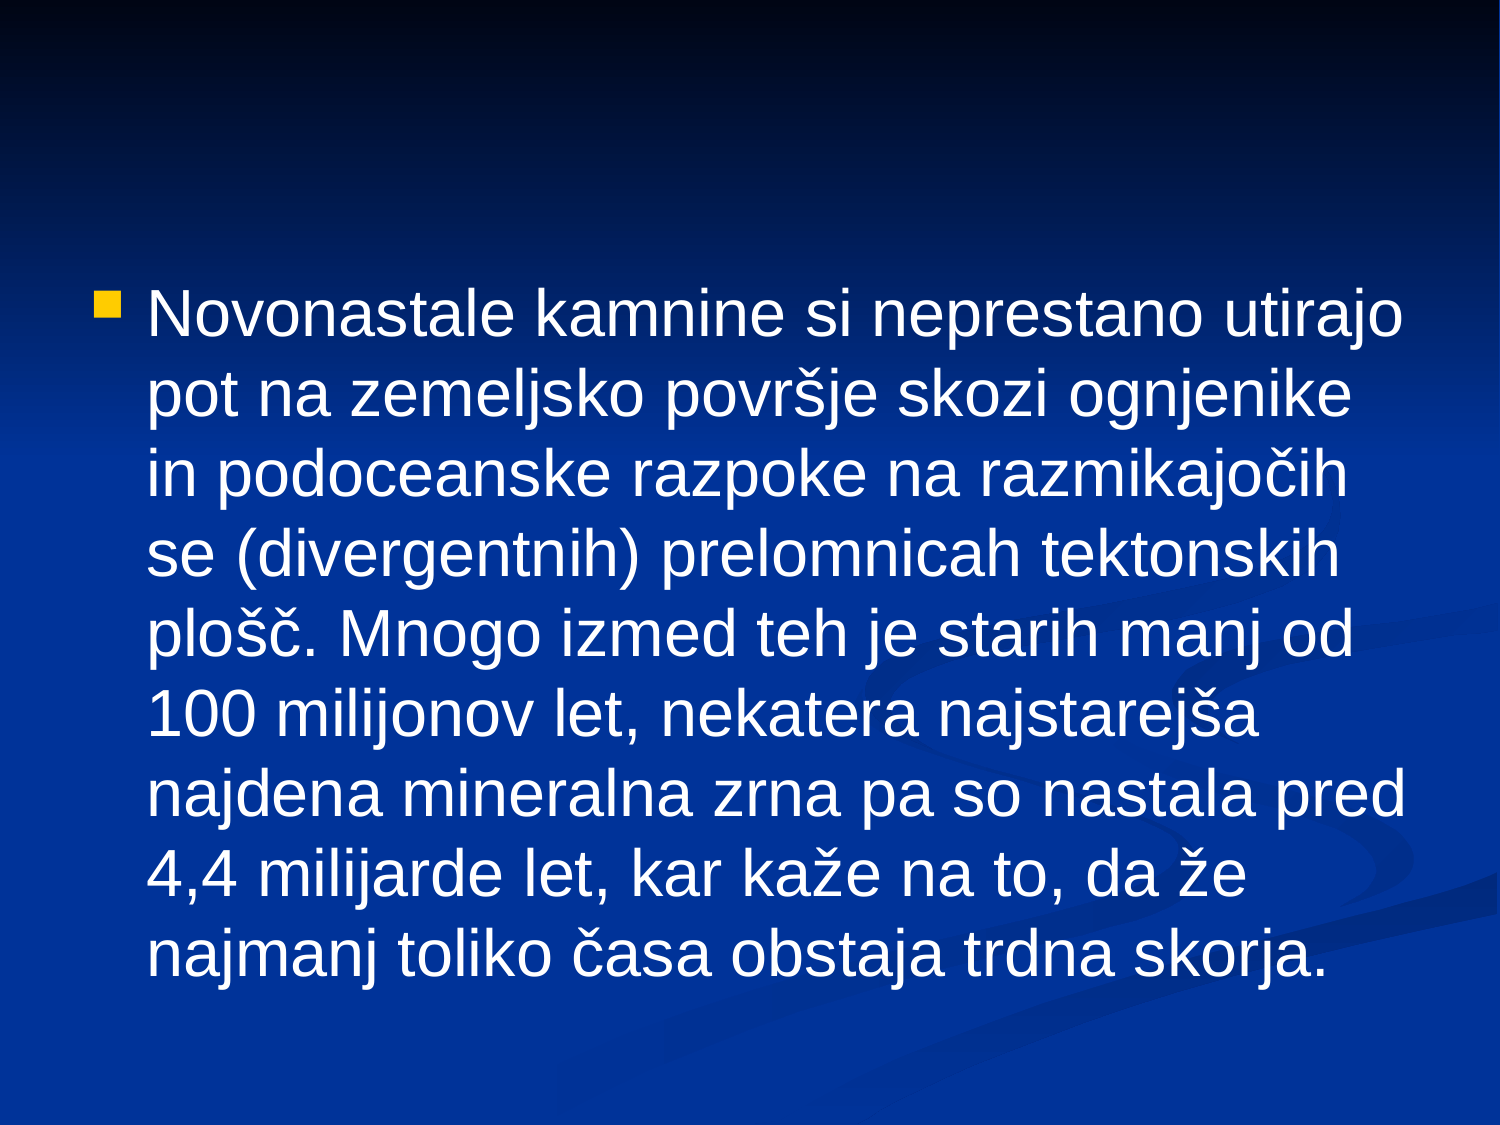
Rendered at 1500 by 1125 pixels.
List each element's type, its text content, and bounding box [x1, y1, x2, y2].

list Novonastale kamnine si neprestano utirajo pot na zemeljsko površje skozi ognjenike in podoceanske razpoke na razmikajočih se (divergentnih) prelomnicah tektonskih plošč. Mnogo izmed teh je starih manj od 100 milijonov let, nekatera najstarejša najdena mineralna zrna pa so nastala pred 4,4 milijarde let, kar kaže na to, da že najmanj toliko časa obstaja trdna skorja. [75, 262, 1425, 1005]
